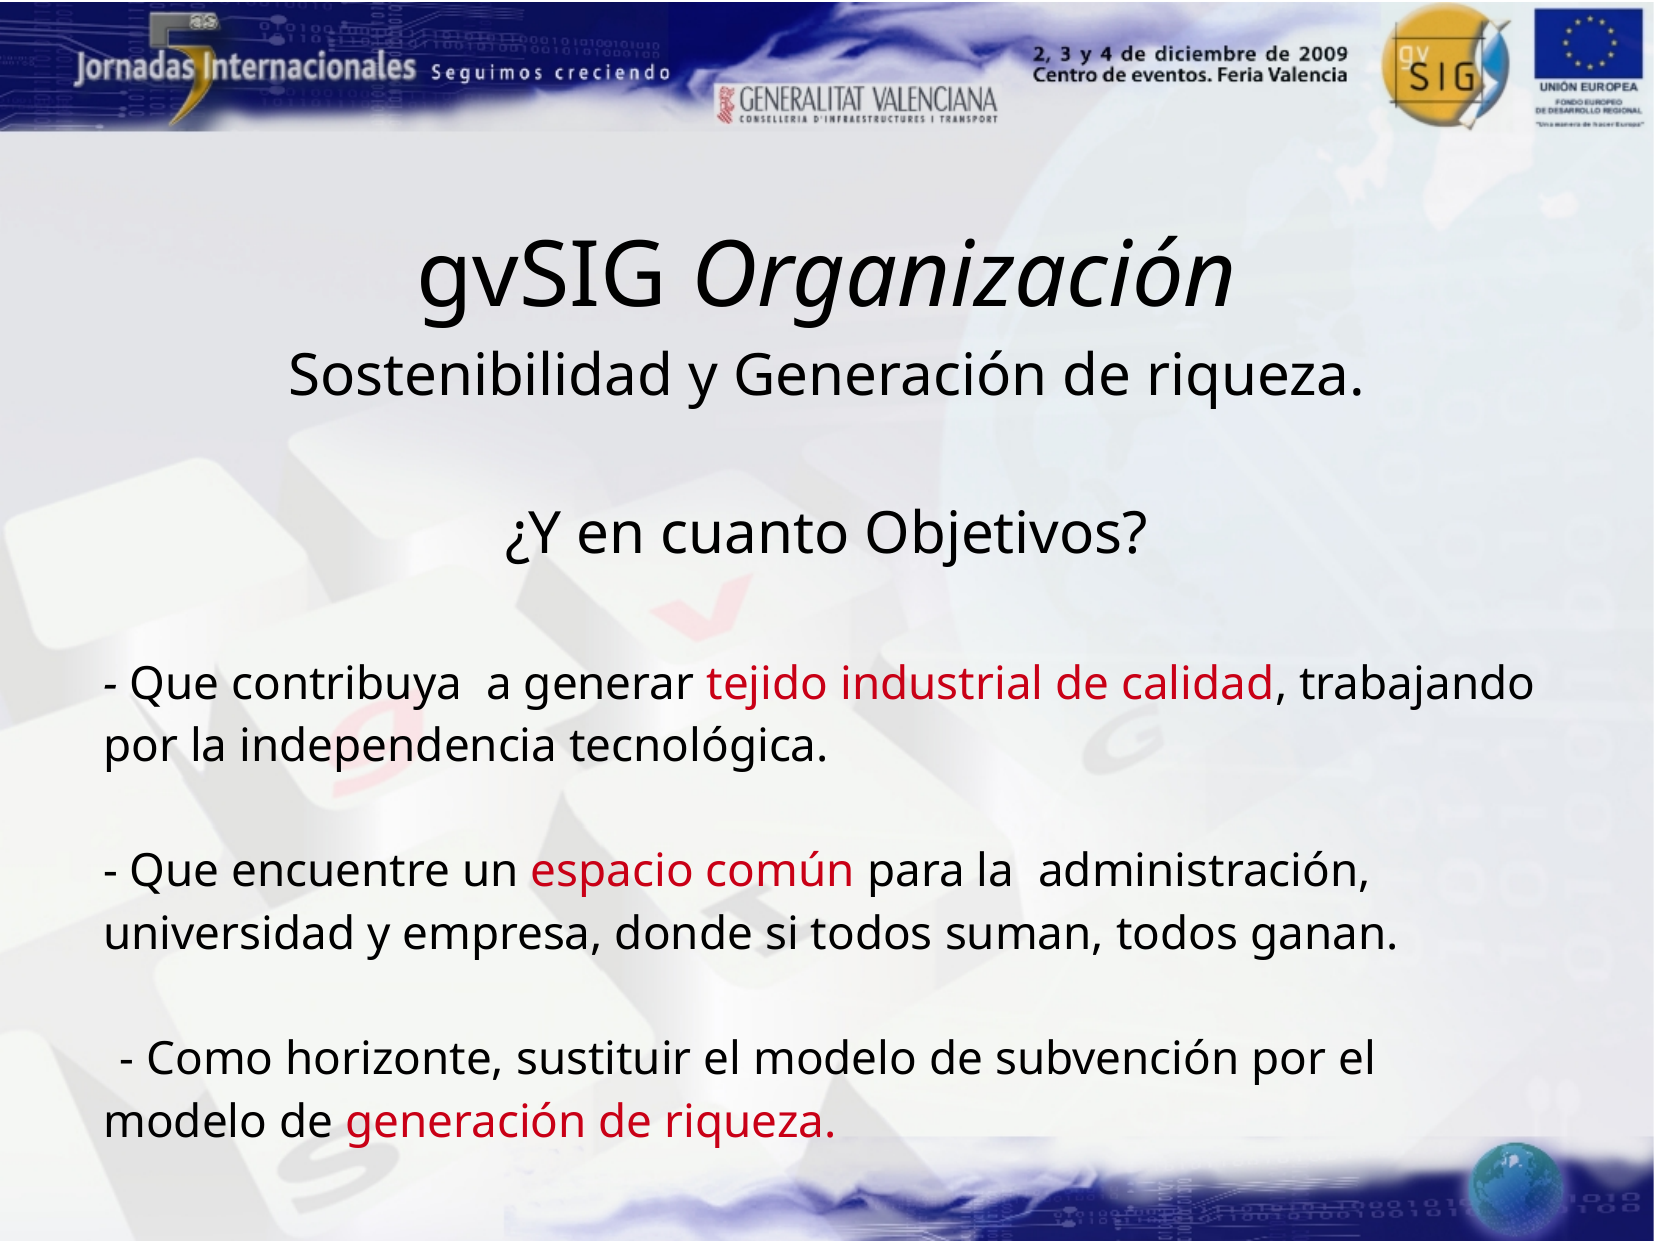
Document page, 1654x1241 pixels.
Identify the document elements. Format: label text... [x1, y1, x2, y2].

picture [0, 2, 1654, 1241]
text_box gvSIG Organización Sostenibilidad y Generación de riqueza. ¿Y en cuanto Objetivos? - Que contribuya a generar tejido industrial de calidad, trabajando por la independencia tecnológica. - Que encuentre un espacio común para la administración, universidad y empresa, donde si todos suman, todos ganan. - Como horizonte, sustituir el modelo de subvención por el modelo de generación de riqueza. [88, 200, 1565, 1126]
